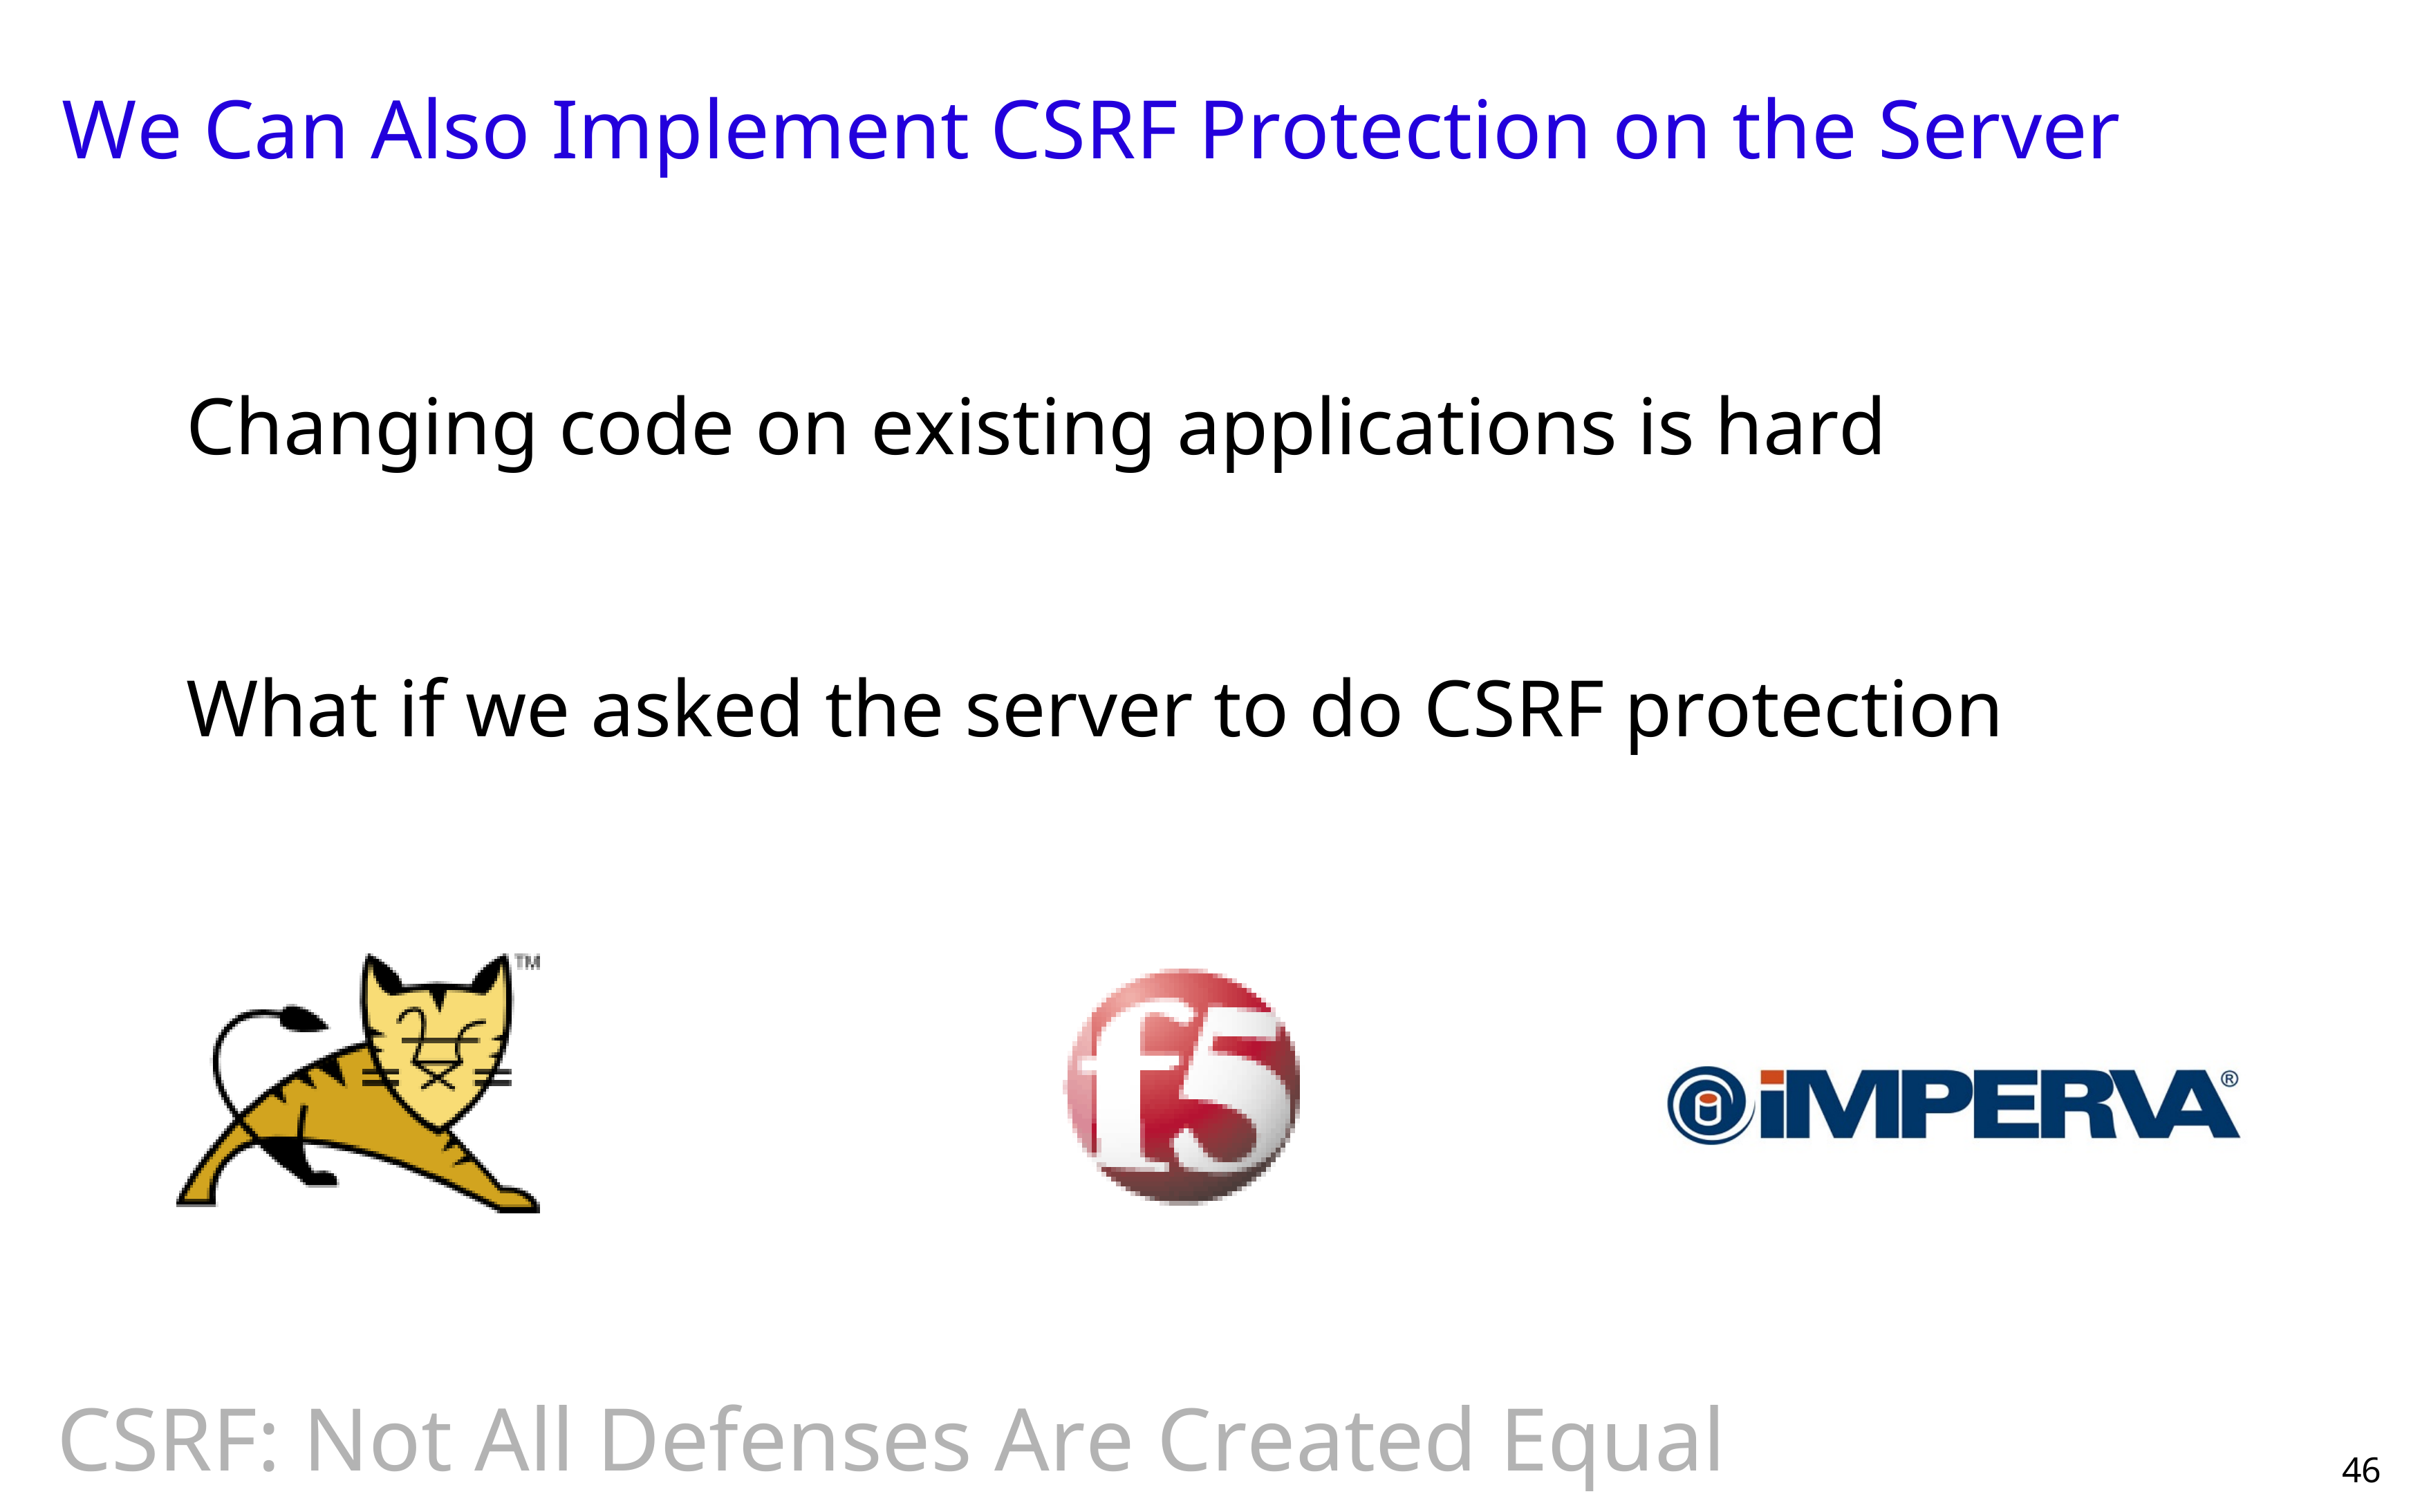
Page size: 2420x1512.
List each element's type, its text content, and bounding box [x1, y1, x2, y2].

text_box Changing code on existing applications is hard What if we asked the server to do CSRF protection [176, 371, 2262, 758]
text_box We Can Also Implement CSRF Protection on the Server [52, 73, 2293, 180]
text_box <number> [2334, 1443, 2390, 1497]
picture [1058, 964, 1349, 1256]
picture [176, 953, 540, 1214]
picture [1628, 953, 2324, 1284]
